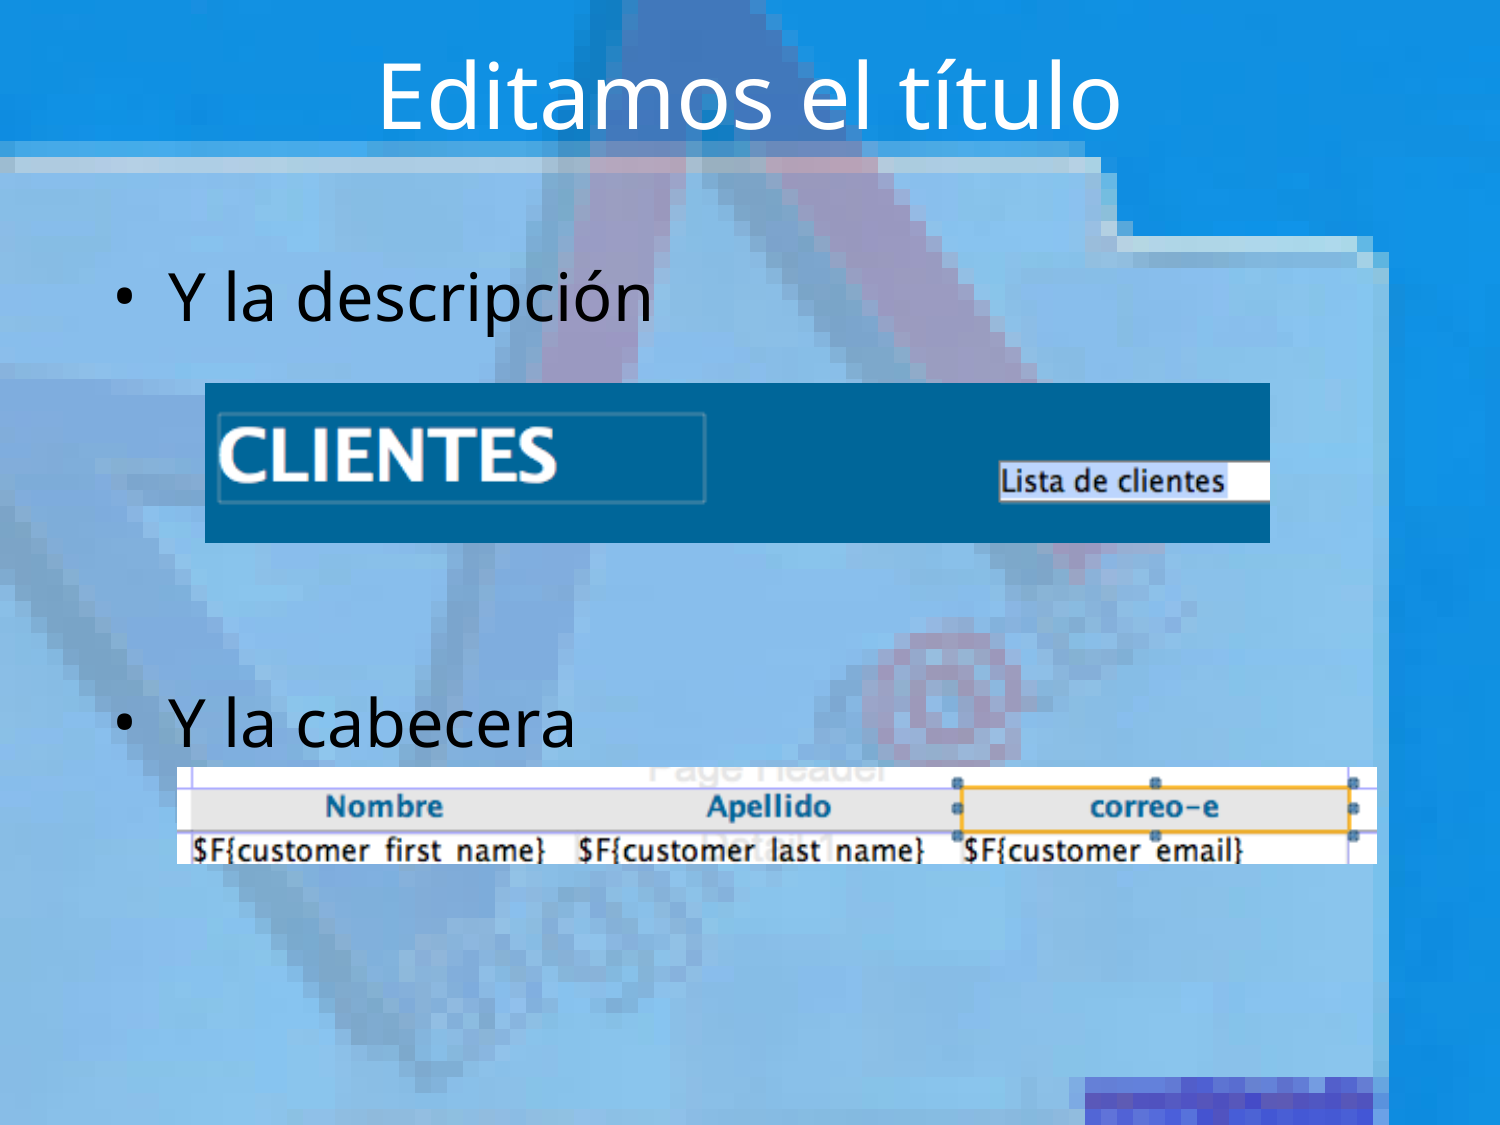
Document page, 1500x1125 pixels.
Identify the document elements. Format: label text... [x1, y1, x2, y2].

picture [0, 0, 1500, 1125]
title Editamos el título [112, 0, 1388, 214]
list Y la descripción Y la cabecera [112, 249, 1388, 1001]
